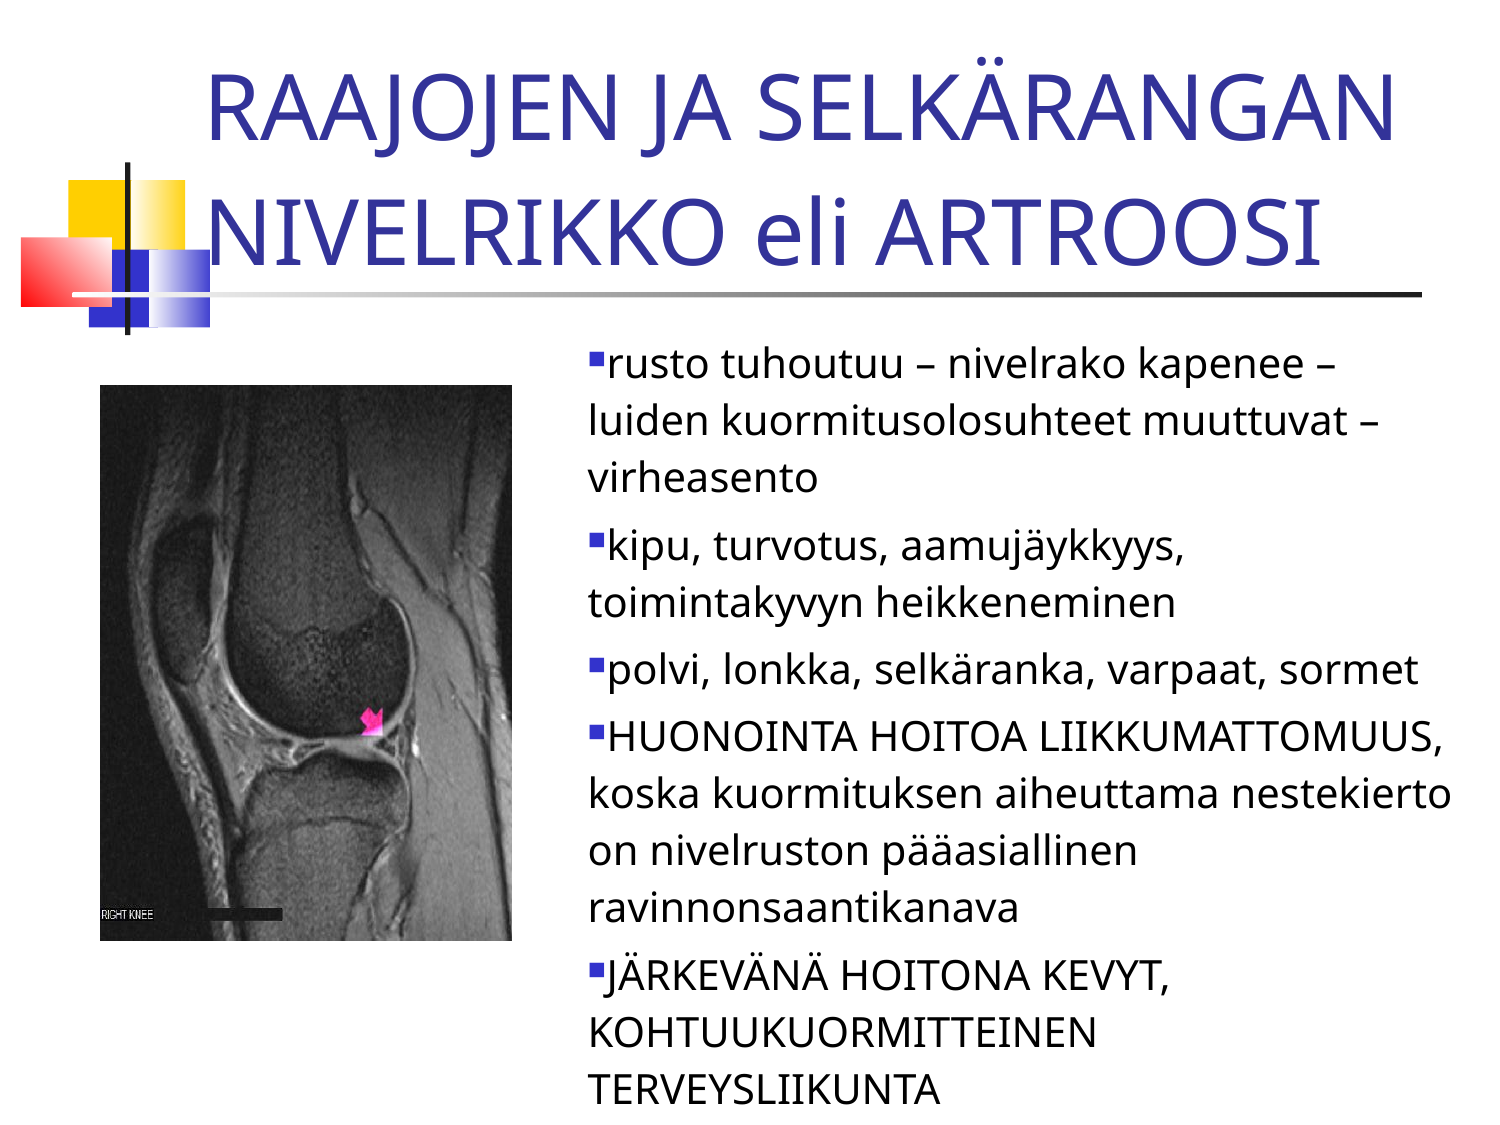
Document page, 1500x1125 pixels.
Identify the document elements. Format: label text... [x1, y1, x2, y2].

picture [100, 385, 512, 941]
text_box RAAJOJEN JA SELKÄRANGAN NIVELRIKKO eli ARTROOSI [188, 35, 1468, 276]
text_box rusto tuhoutuu – nivelrako kapenee – luiden kuormitusolosuhteet muuttuvat – virheasento kipu, turvotus, aamujäykkyys, toimintakyvyn heikkeneminen polvi, lonkka, selkäranka, varpaat, sormet HUONOINTA HOITOA LIIKKUMATTOMUUS, koska kuormituksen aiheuttama nestekierto on nivelruston pääasiallinen ravinnonsaantikanava JÄRKEVÄNÄ HOITONA KEVYT, KOHTUUKUORMITTEINEN TERVEYSLIIKUNTA [572, 326, 1470, 1125]
